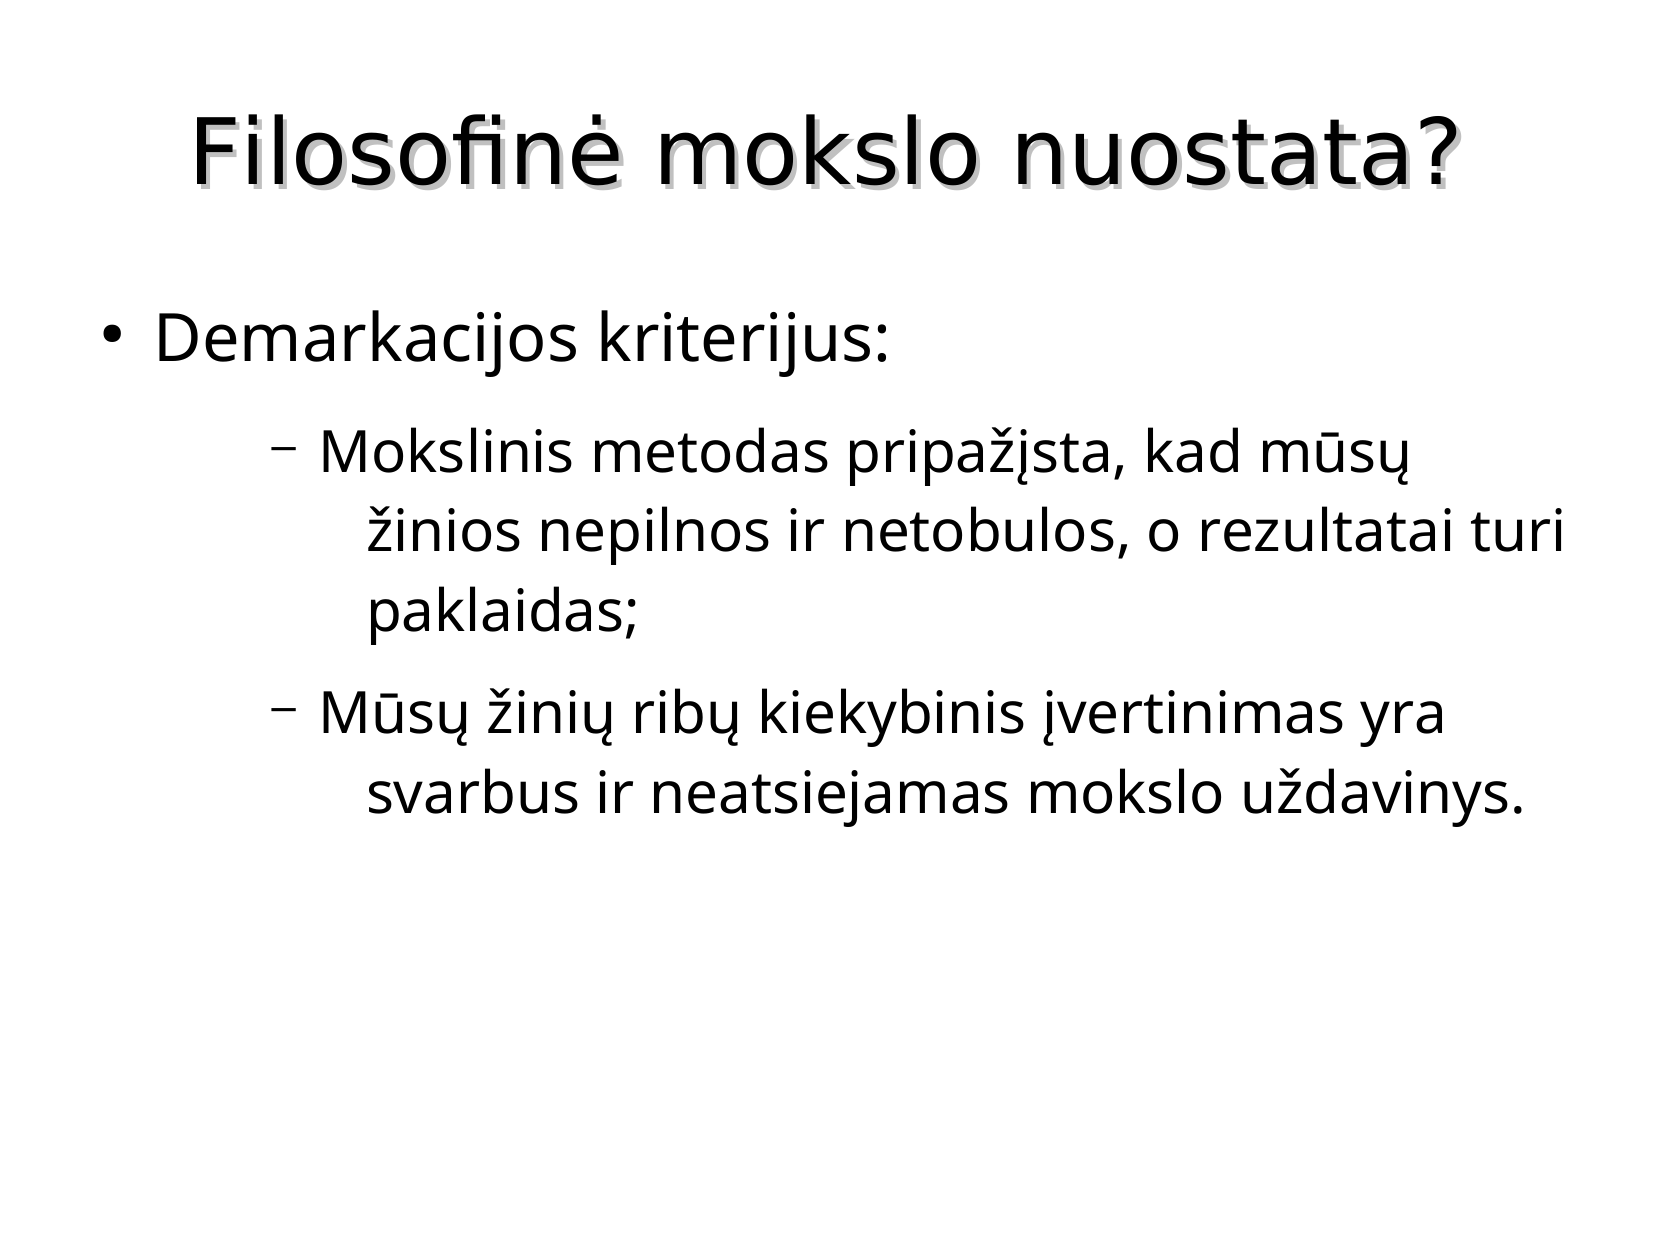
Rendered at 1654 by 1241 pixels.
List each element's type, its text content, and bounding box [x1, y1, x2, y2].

title Filosofinė mokslo nuostata? [82, 49, 1571, 257]
list Demarkacijos kriterijus: Mokslinis metodas pripažįsta, kad mūsų žinios nepilnos ir netobulos, o rezultatai turi paklaidas; Mūsų žinių ribų kiekybinis įvertinimas yra svarbus ir neatsiejamas mokslo uždavinys. [82, 290, 1571, 1094]
